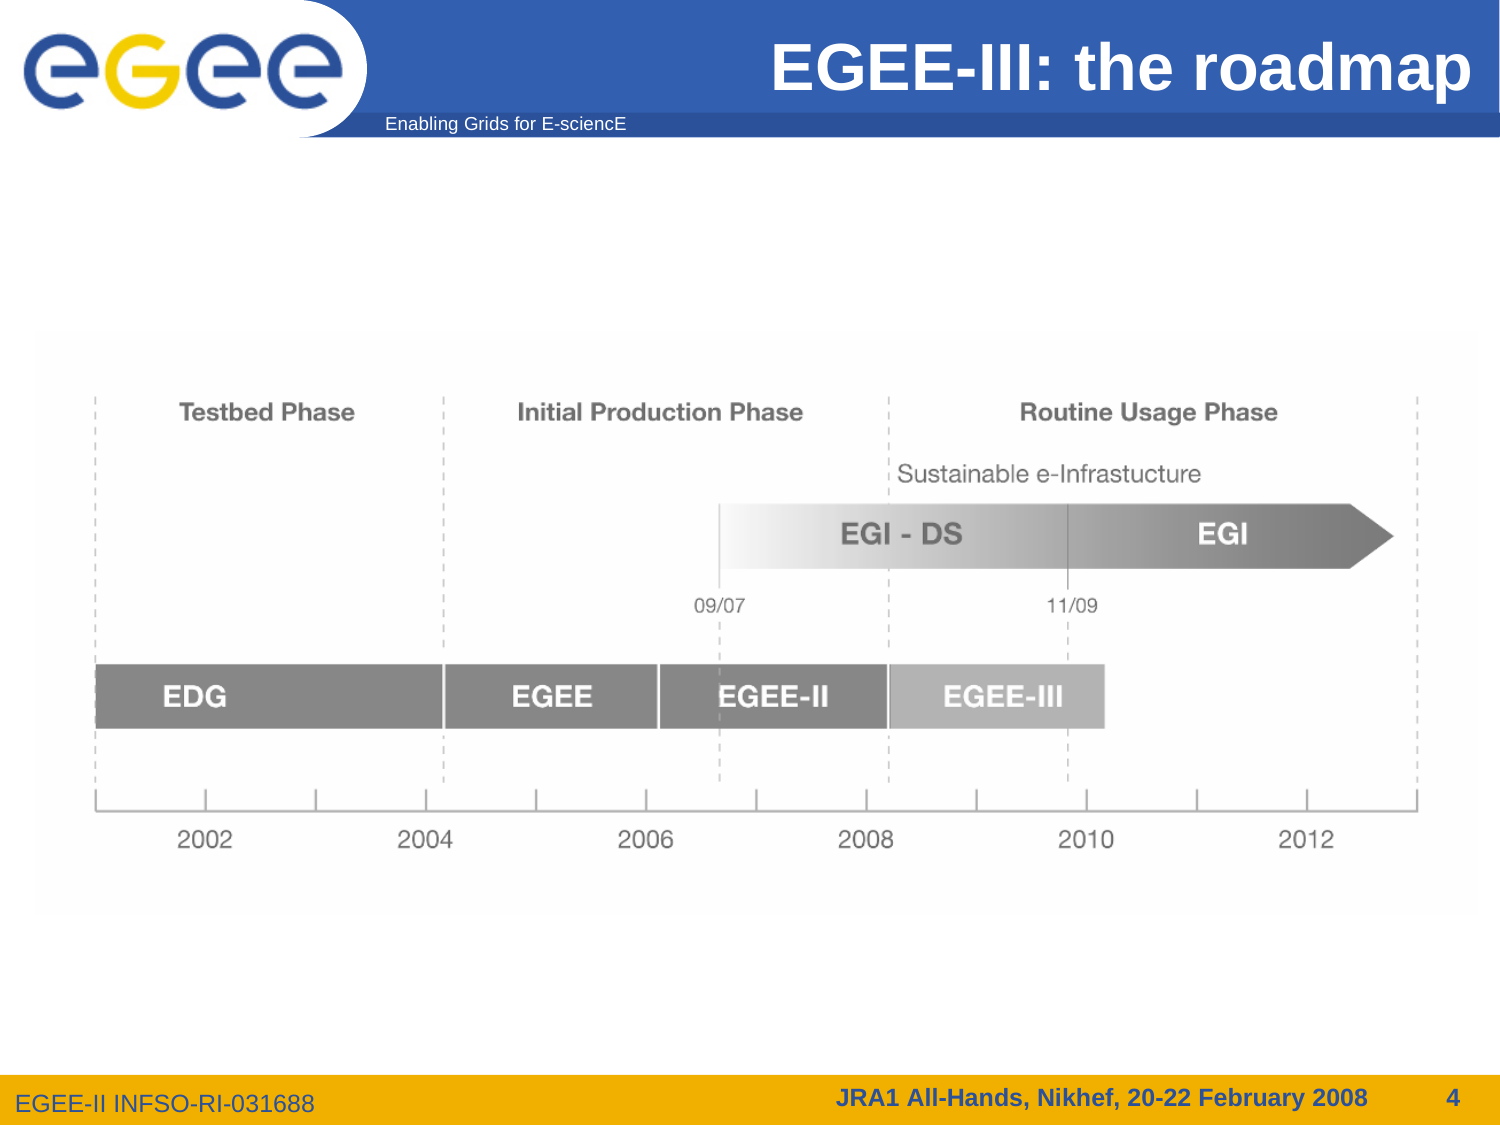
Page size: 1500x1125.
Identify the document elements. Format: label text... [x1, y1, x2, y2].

picture [18, 30, 349, 112]
picture [35, 331, 1478, 915]
title EGEE-III: the roadmap [369, 0, 1475, 155]
